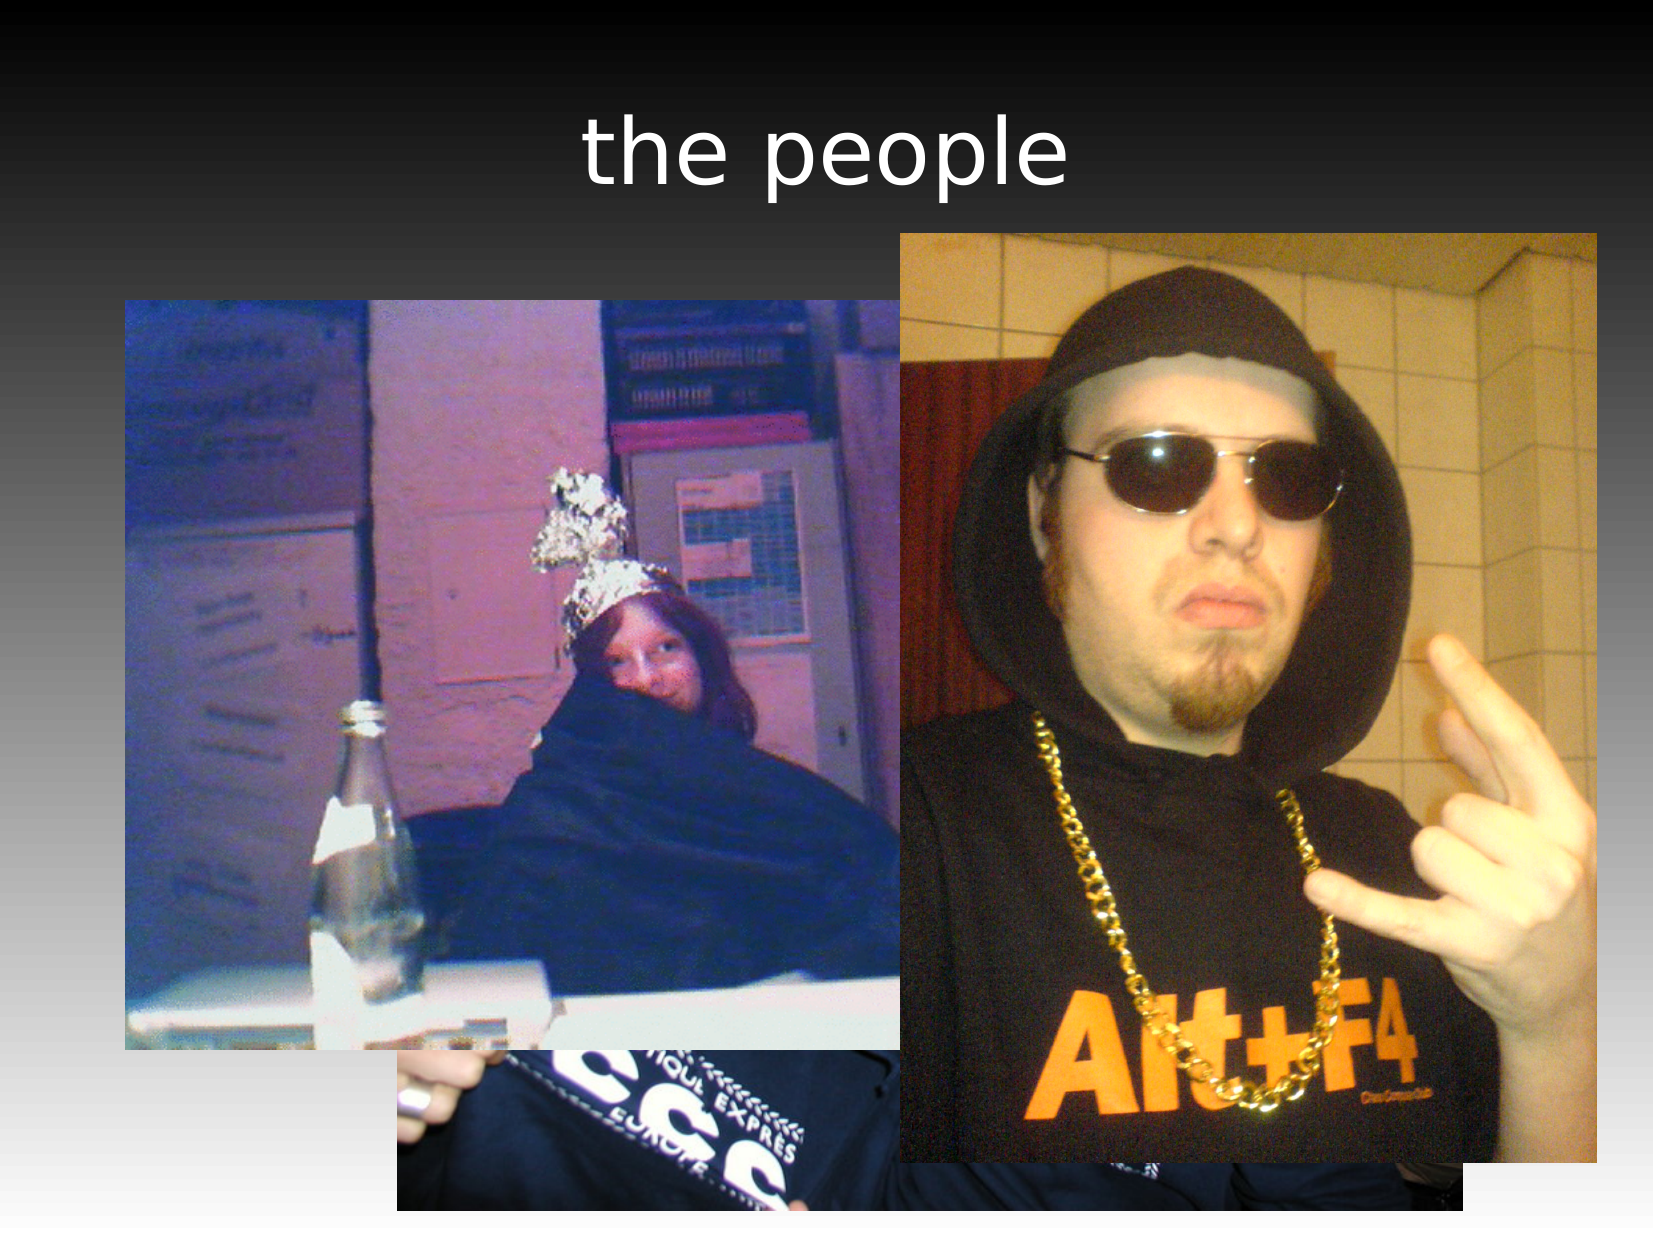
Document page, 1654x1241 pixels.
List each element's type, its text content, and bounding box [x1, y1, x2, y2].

title the people [82, 49, 1571, 257]
picture [125, 233, 1597, 1211]
